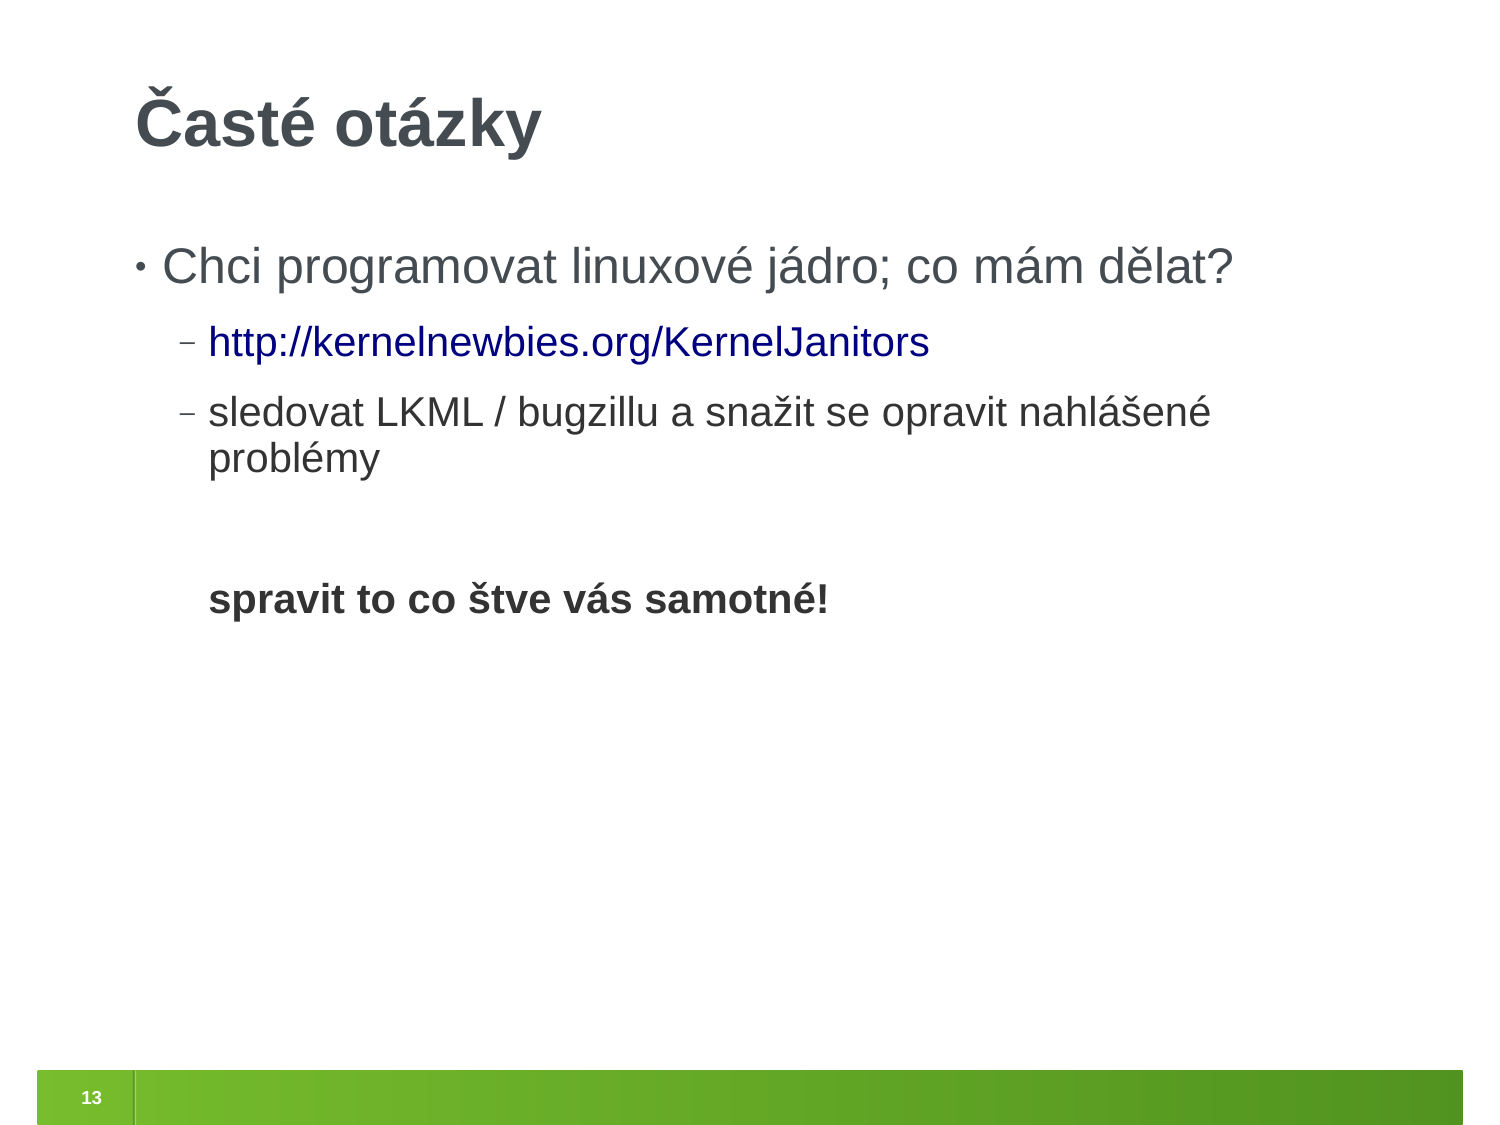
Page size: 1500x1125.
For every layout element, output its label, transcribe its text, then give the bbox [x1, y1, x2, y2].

list Chci programovat linuxové jádro; co mám dělat? http://kernelnewbies.org/KernelJanitors sledovat LKML / bugzillu a snažit se opravit nahlášené problémy spravit to co štve vás samotné! [135, 238, 1372, 982]
title Časté otázky [135, 41, 1372, 204]
